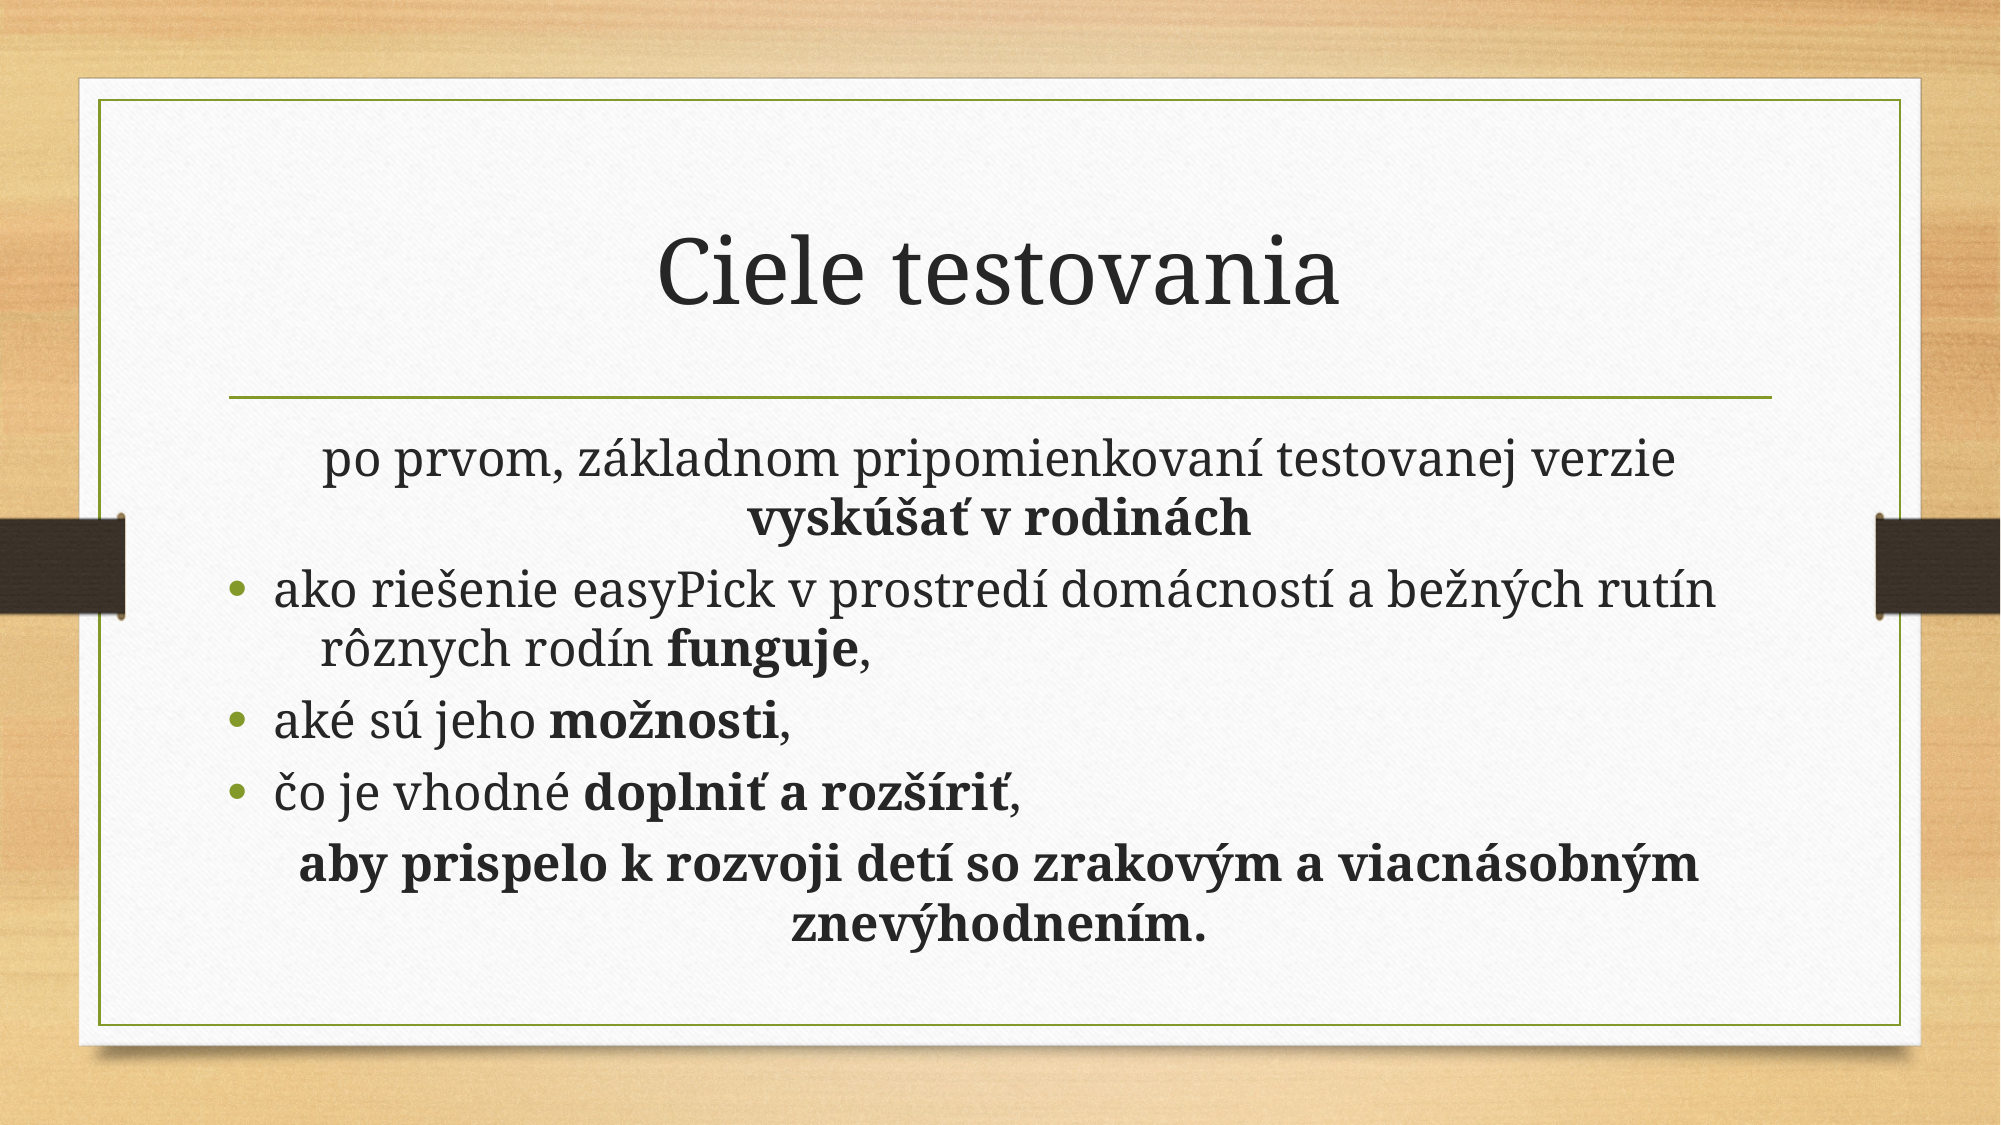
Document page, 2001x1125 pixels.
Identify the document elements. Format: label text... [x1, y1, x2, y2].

list po prvom, základnom pripomienkovaní testovanej verzie vyskúšať v rodinách ako riešenie easyPick v prostredí domácností a bežných rutín rôznych rodín funguje, aké sú jeho možnosti, čo je vhodné doplniť a rozšíriť, aby prispelo k rozvoji detí so zrakovým a viacnásobným znevýhodnením. [212, 419, 1788, 964]
title Ciele testovania [212, 161, 1788, 376]
